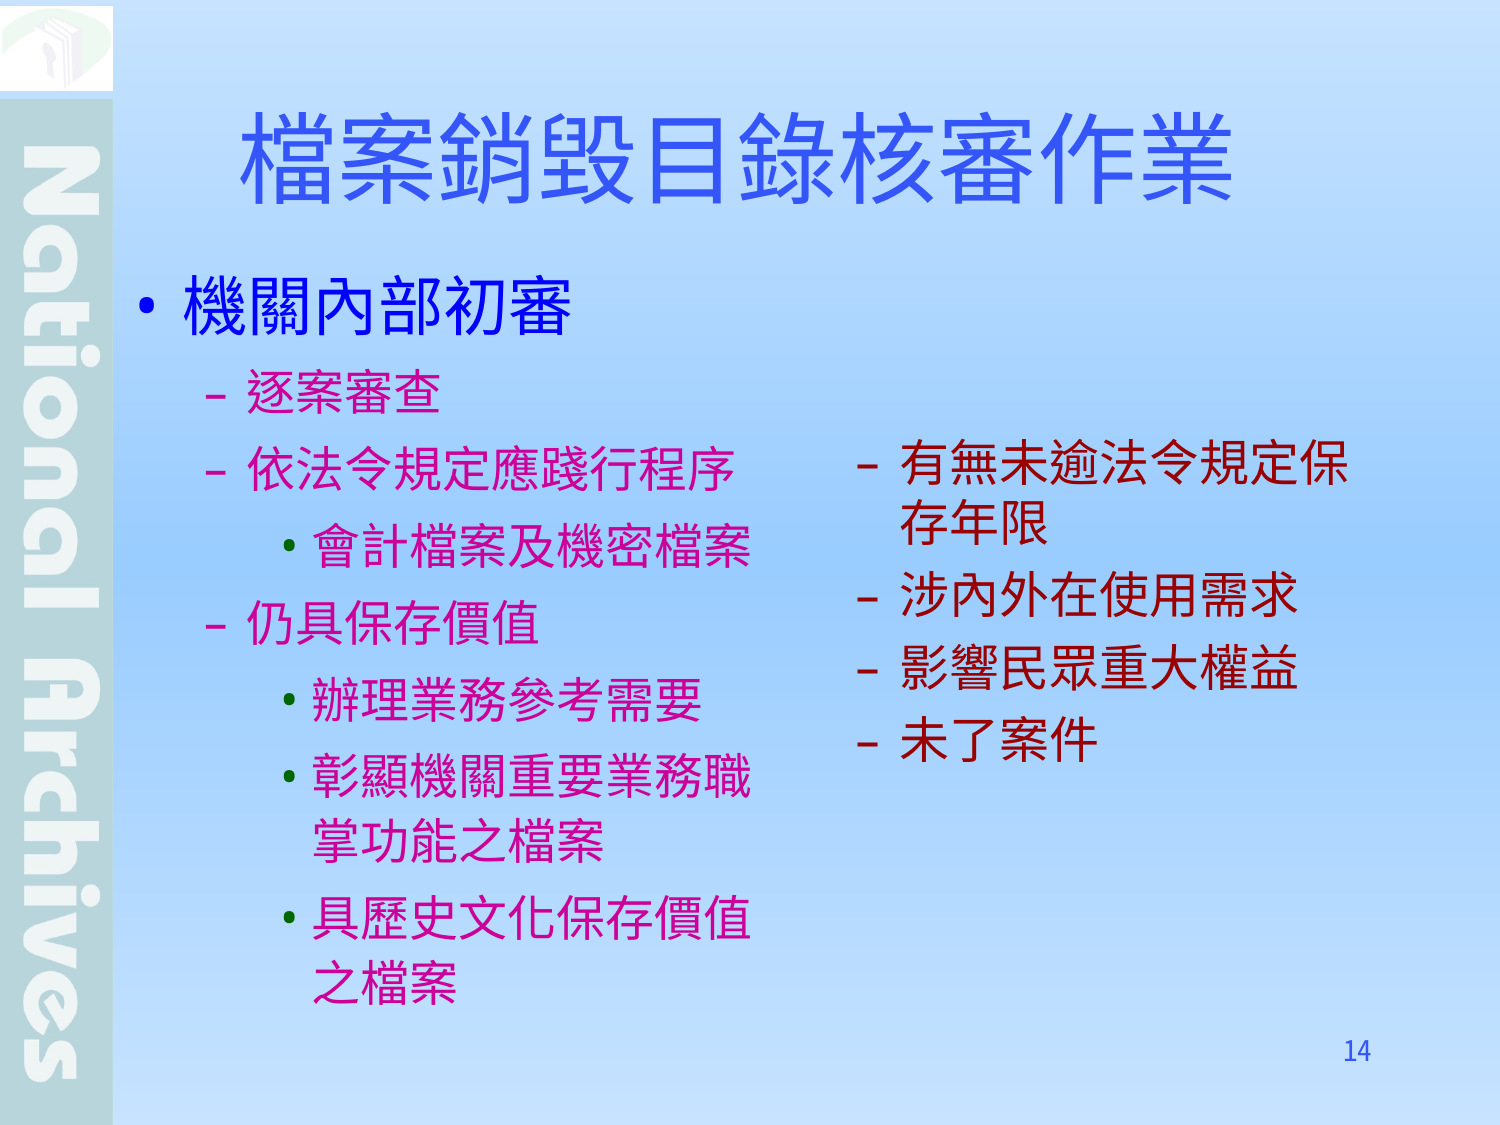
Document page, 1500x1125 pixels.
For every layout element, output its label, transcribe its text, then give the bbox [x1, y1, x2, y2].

picture [0, 6, 113, 91]
list 機關內部初審 逐案審查 依法令規定應踐行程序 會計檔案及機密檔案 仍具保存價值 辦理業務參考需要 彰顯機關重要業務職掌功能之檔案 具歷史文化保存價值之檔案 [112, 249, 788, 1026]
picture [0, 99, 113, 1125]
list 有無未逾法令規定保存年限 涉內外在使用需求 影響民眾重大權益 未了案件 [762, 262, 1388, 1013]
title 檔案銷毀目錄核審作業 [162, 87, 1313, 225]
text_box <編號> [1074, 1025, 1388, 1101]
